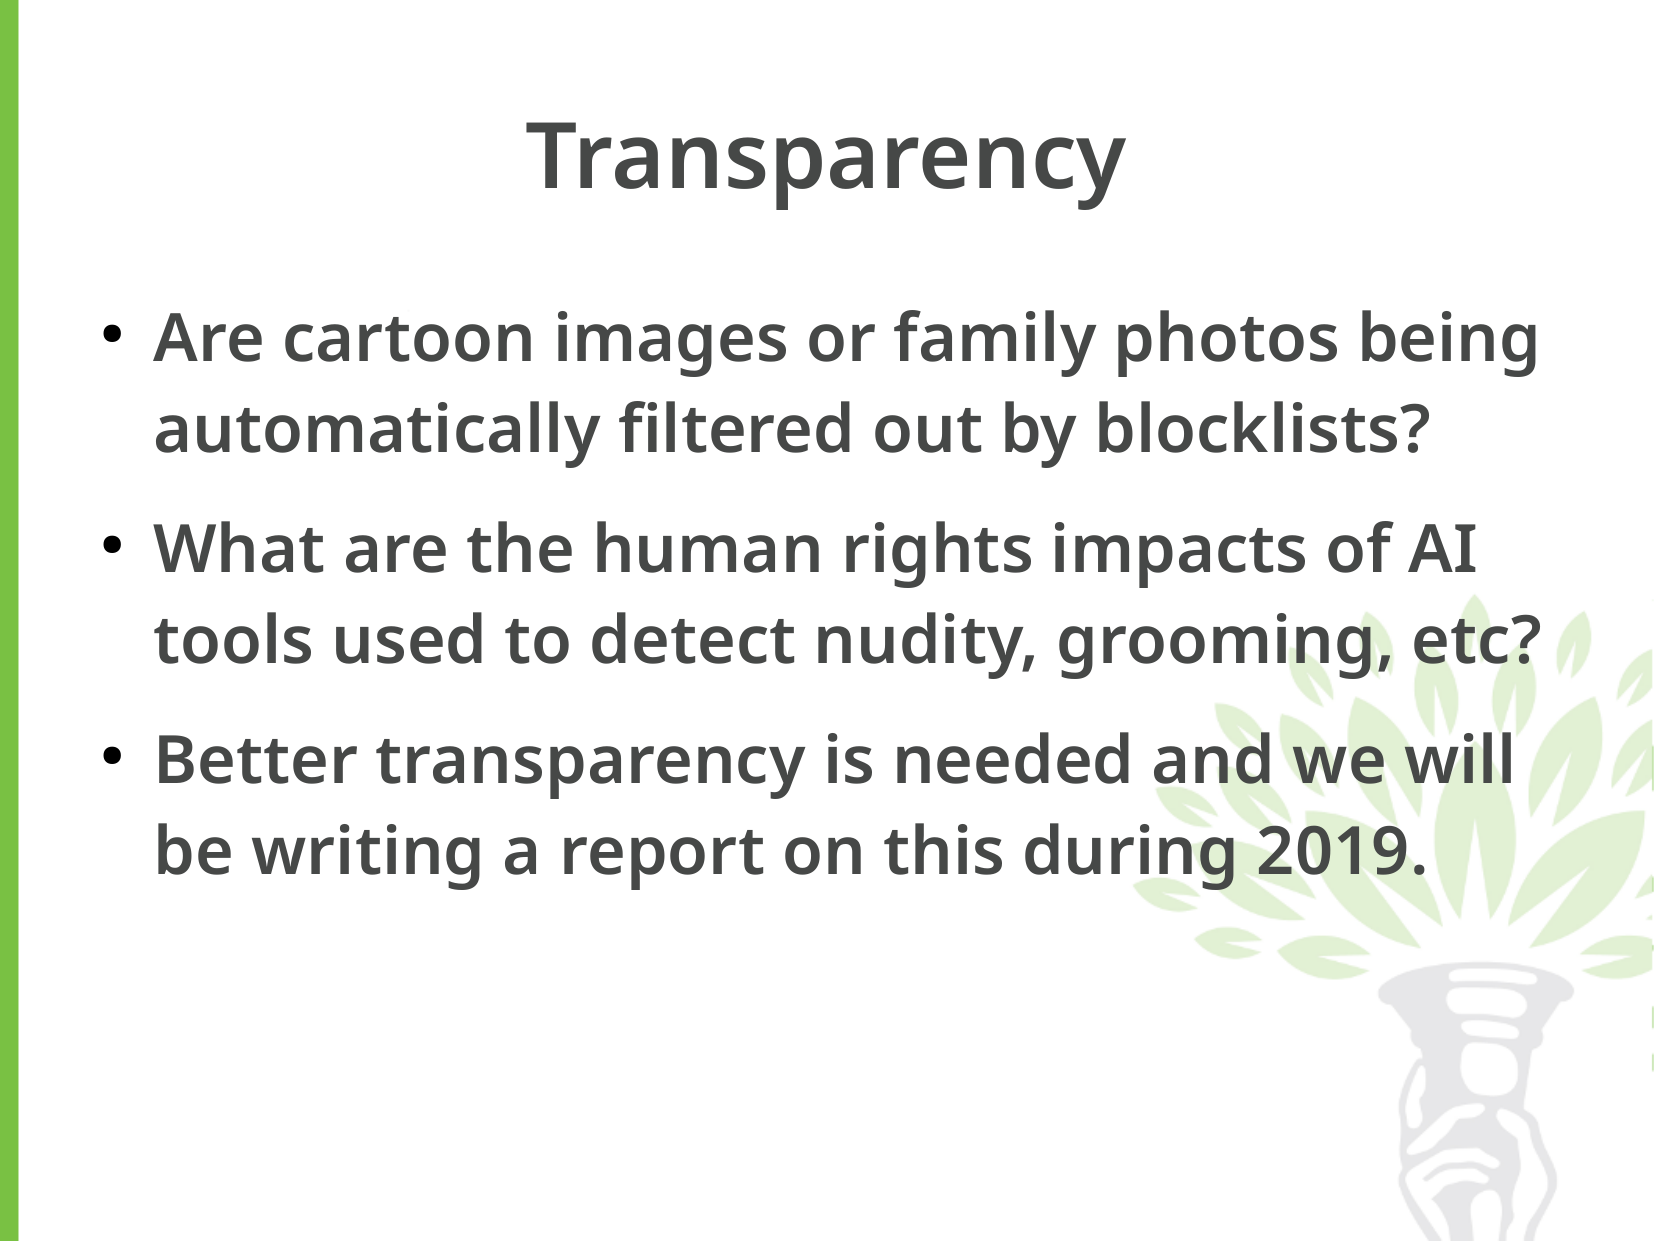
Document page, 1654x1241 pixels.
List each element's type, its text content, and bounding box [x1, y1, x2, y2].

list Are cartoon images or family photos being automatically filtered out by blocklists? What are the human rights impacts of AI tools used to detect nudity, grooming, etc? Better transparency is needed and we will be writing a report on this during 2019. [82, 290, 1571, 1010]
title Transparency [82, 49, 1571, 257]
picture [0, 0, 1654, 1241]
